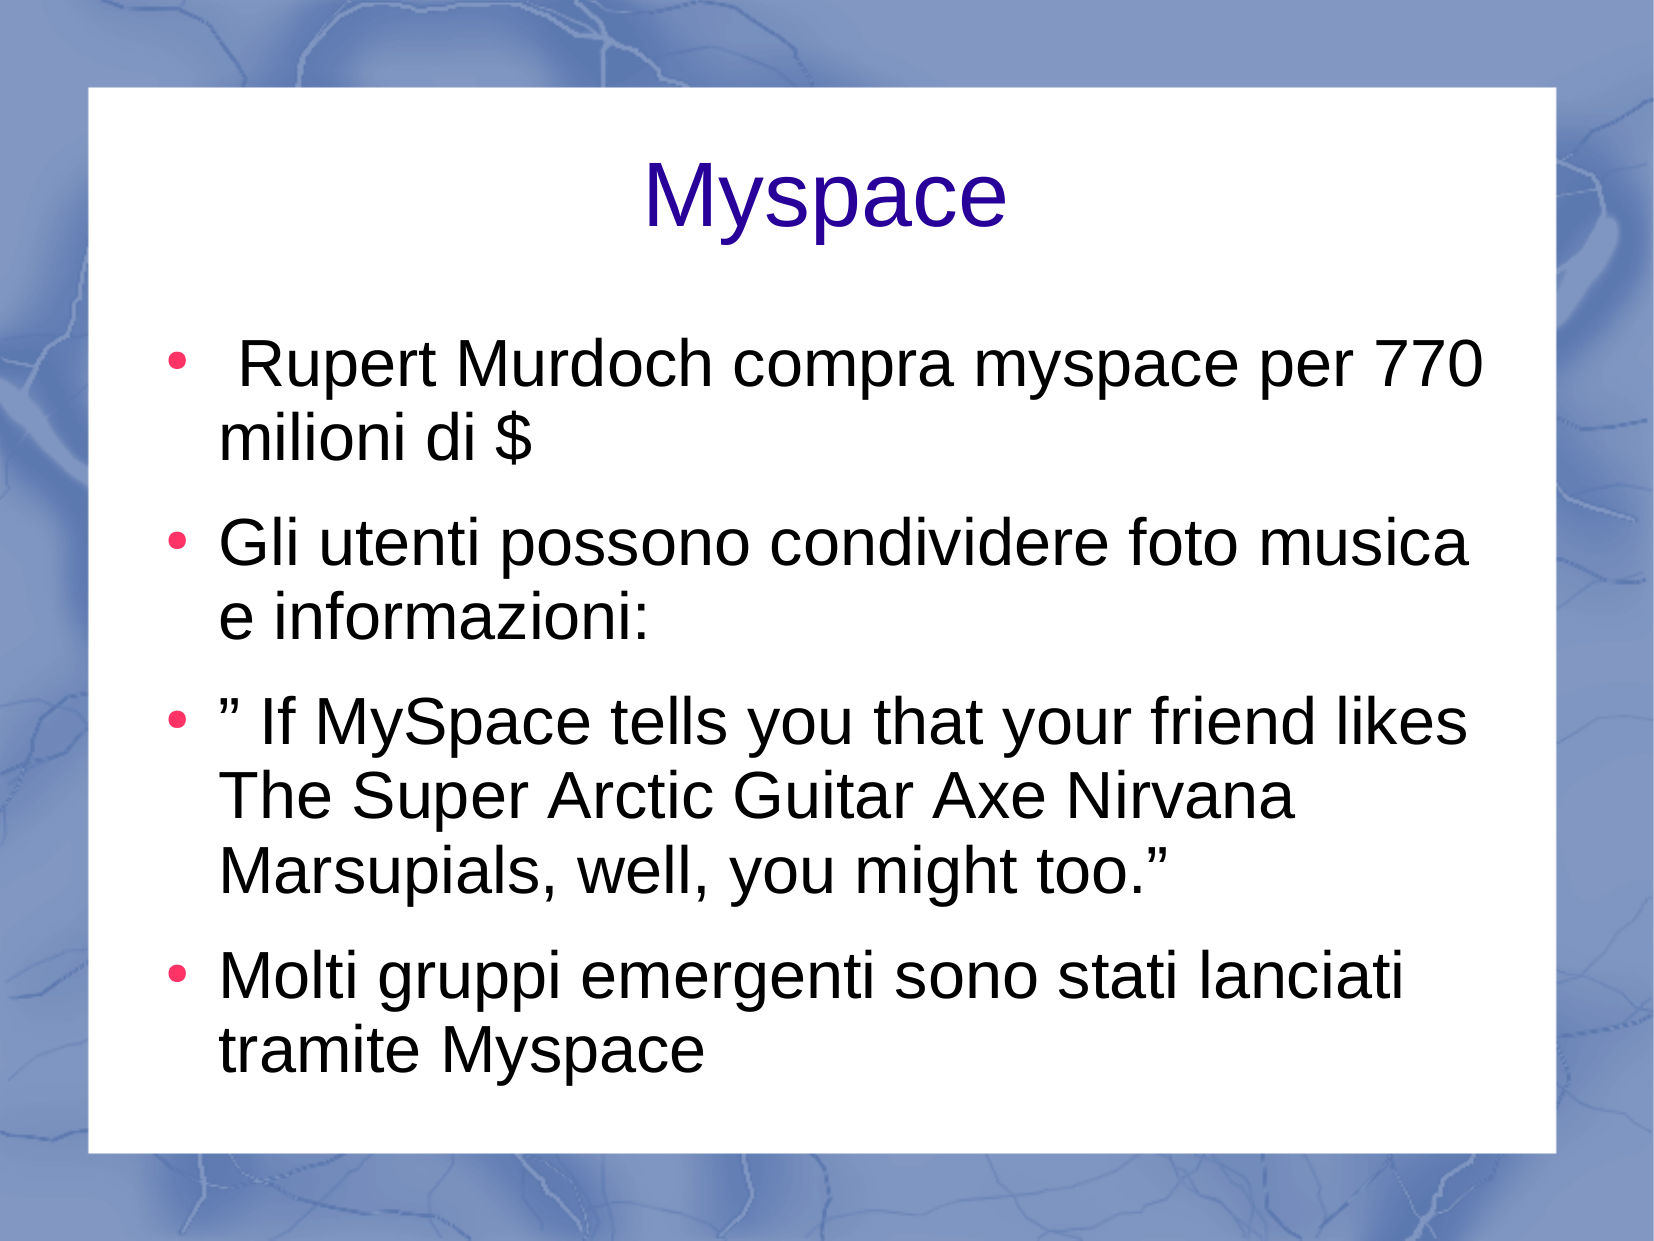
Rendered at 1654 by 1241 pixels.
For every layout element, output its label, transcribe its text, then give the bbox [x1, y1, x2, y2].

picture [0, 0, 1654, 1241]
list Rupert Murdoch compra myspace per 770 milioni di $ Gli utenti possono condividere foto musica e informazioni: ” If MySpace tells you that your friend likes The Super Arctic Guitar Axe Nirvana Marsupials, well, you might too.” Molti gruppi emergenti sono stati lanciati tramite Myspace [147, 325, 1506, 1130]
title Myspace [118, 98, 1536, 291]
